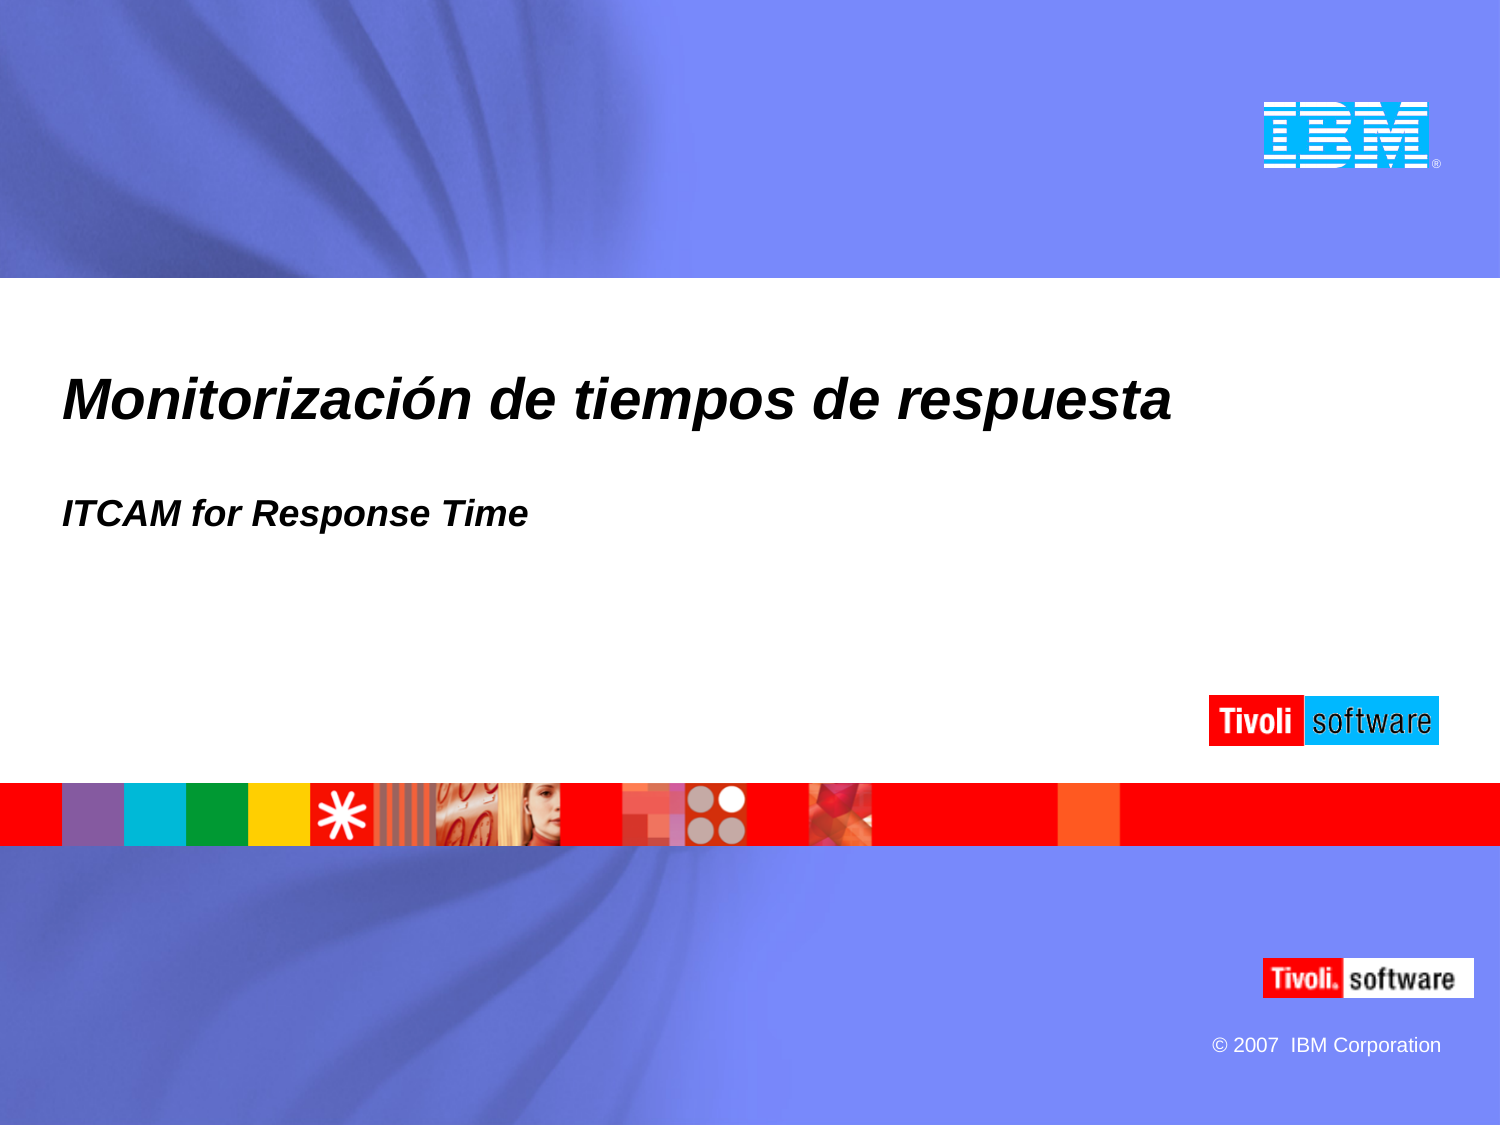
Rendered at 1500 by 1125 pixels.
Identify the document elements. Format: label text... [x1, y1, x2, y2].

picture [1418, 714, 1430, 734]
picture [1390, 714, 1404, 734]
picture [1209, 695, 1304, 746]
picture [1314, 714, 1325, 734]
picture [0, 0, 1500, 278]
picture [1409, 714, 1417, 733]
picture [1345, 707, 1353, 733]
title Monitorización de tiempos de respuesta ITCAM for Response Time [47, 362, 1353, 562]
picture [0, 783, 1500, 1125]
picture [1329, 714, 1341, 734]
picture [1356, 708, 1388, 733]
